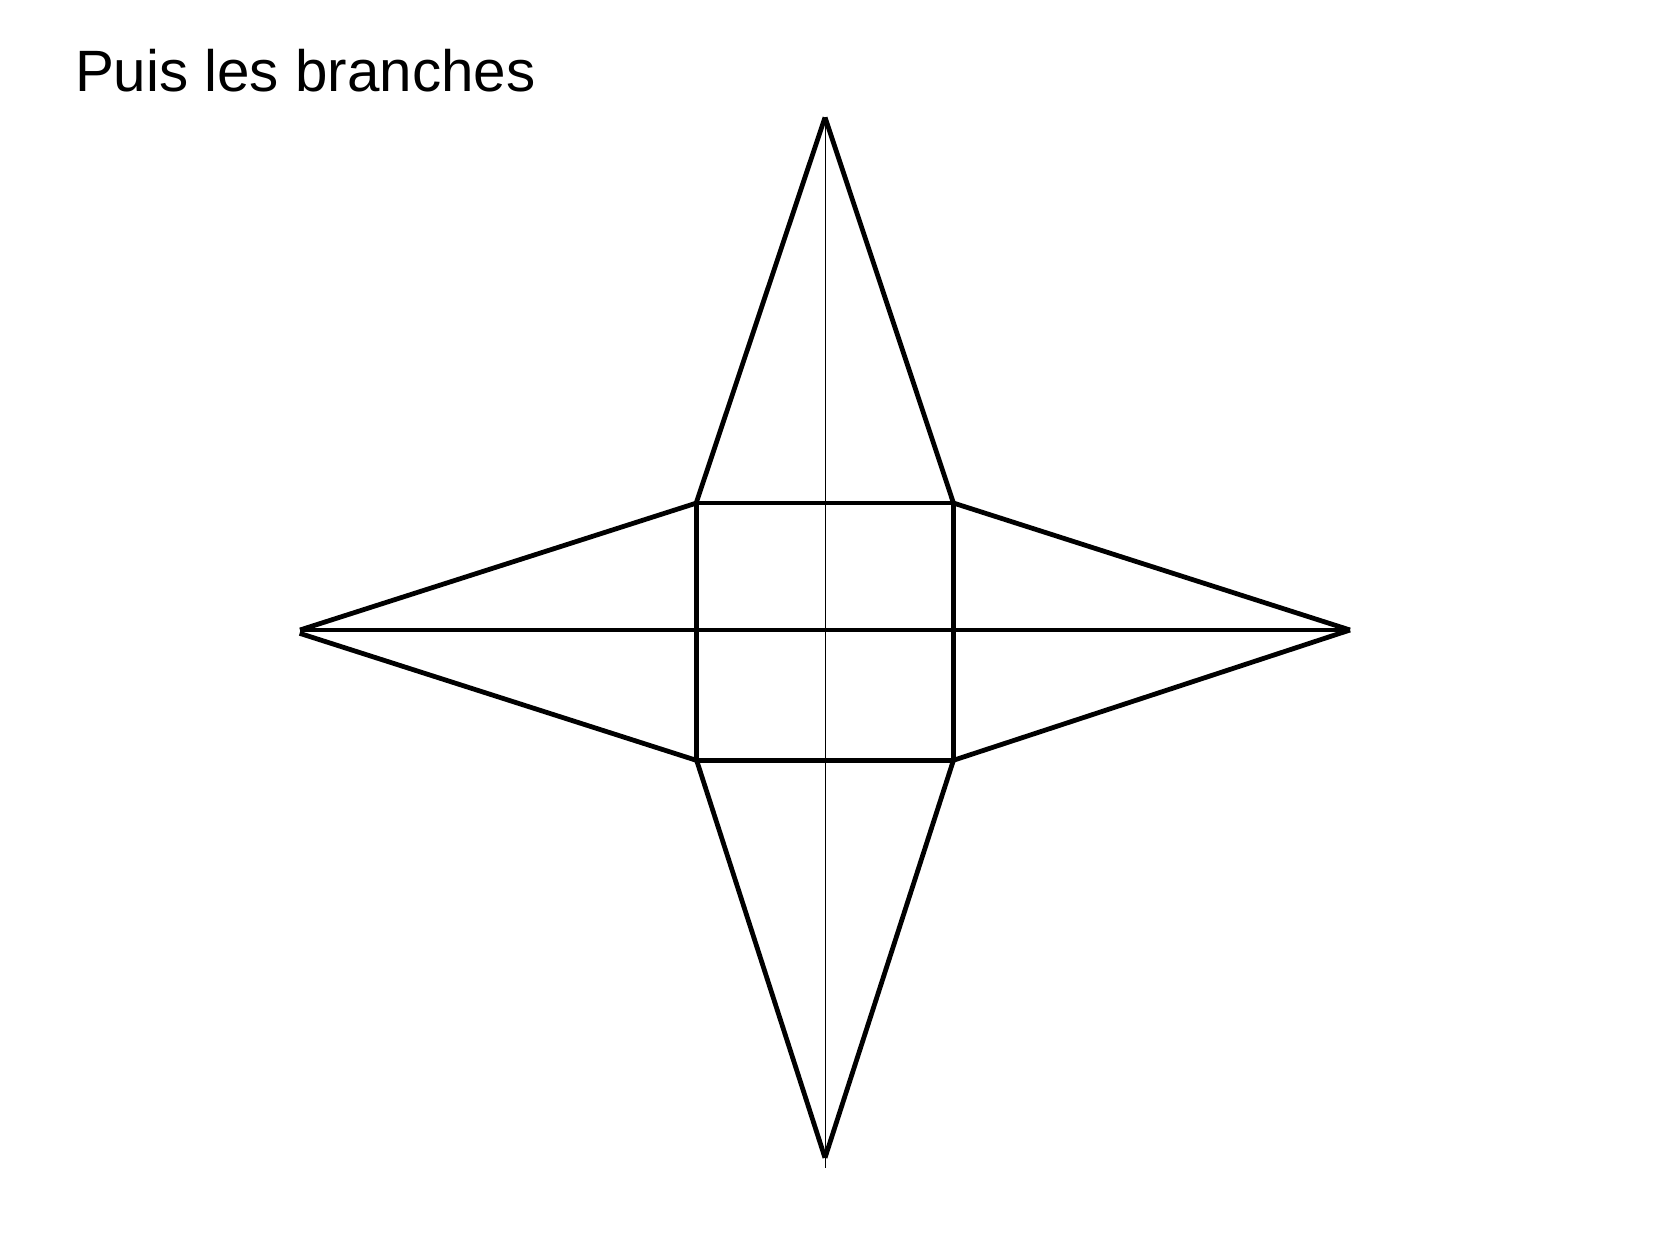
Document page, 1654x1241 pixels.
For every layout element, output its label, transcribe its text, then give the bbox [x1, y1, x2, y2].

title Puis les branches [75, 16, 1546, 121]
